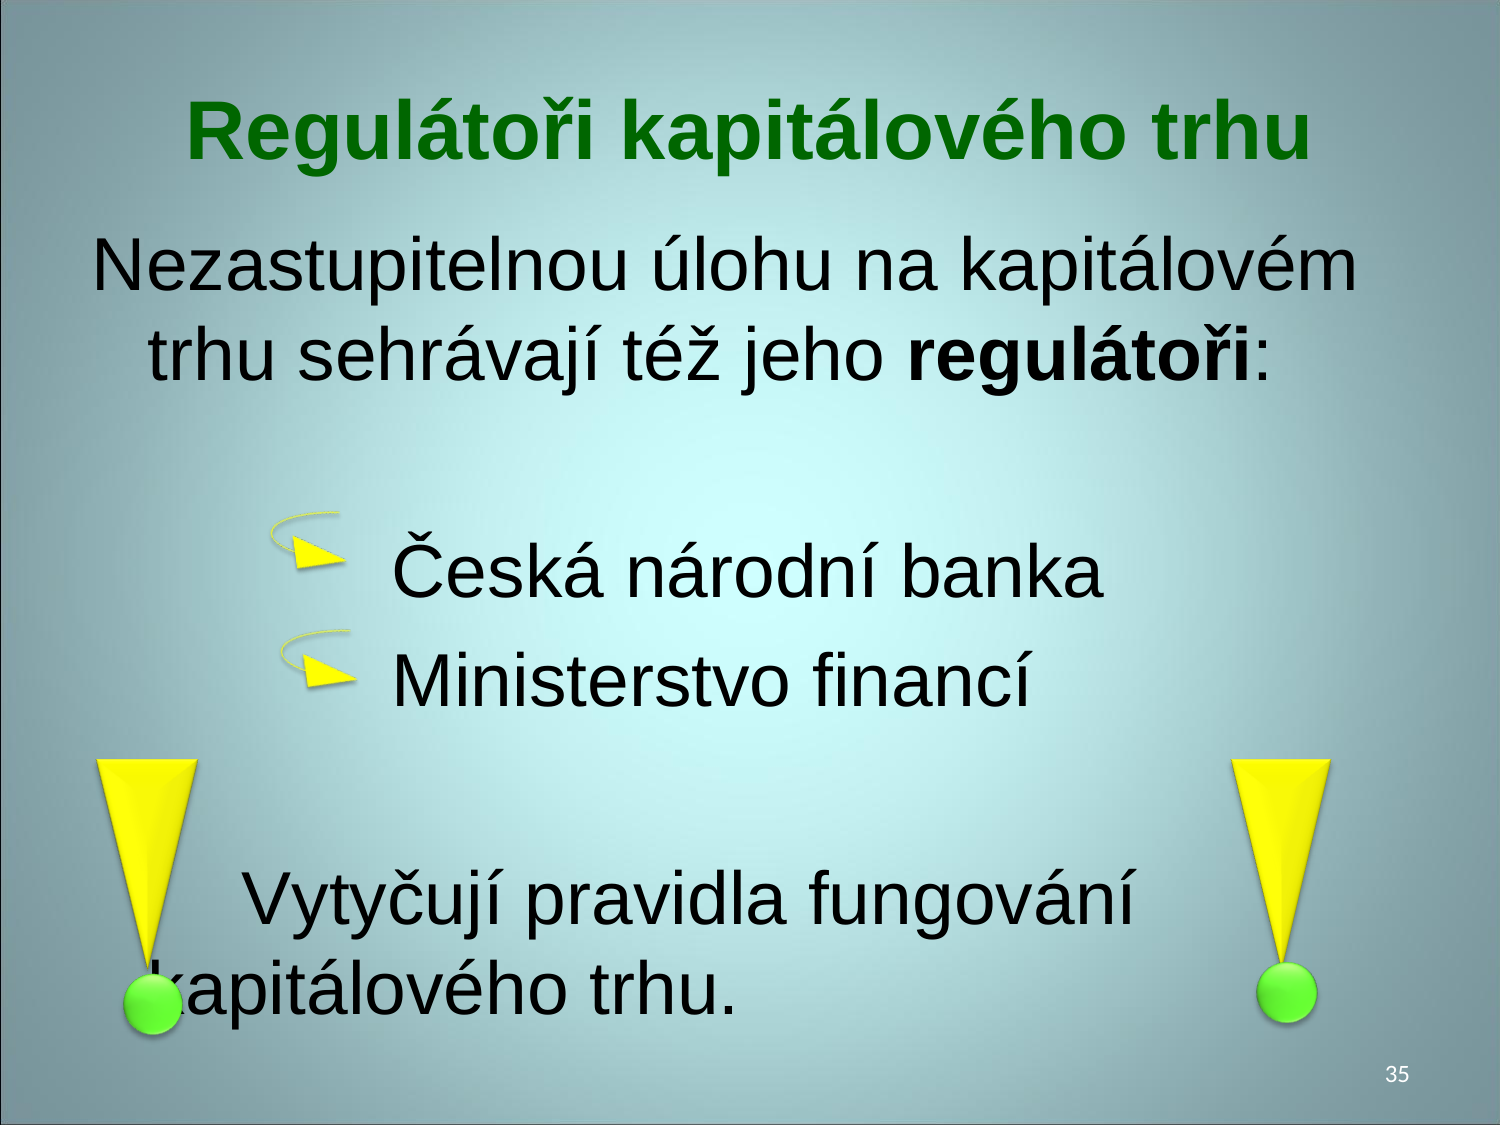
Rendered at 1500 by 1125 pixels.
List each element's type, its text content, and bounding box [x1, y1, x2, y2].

picture [1221, 754, 1341, 1038]
title Regulátoři kapitálového trhu [75, 45, 1426, 209]
text_box <číslo> [1074, 1042, 1426, 1103]
list Nezastupitelnou úlohu na kapitálovém trhu sehrávají též jeho regulátoři: Česká národní banka Ministerstvo financí Vytyčují pravidla fungování kapitálového trhu. [76, 207, 1461, 1125]
picture [0, 0, 1500, 1125]
picture [273, 603, 366, 716]
picture [86, 754, 208, 1049]
picture [263, 485, 355, 597]
